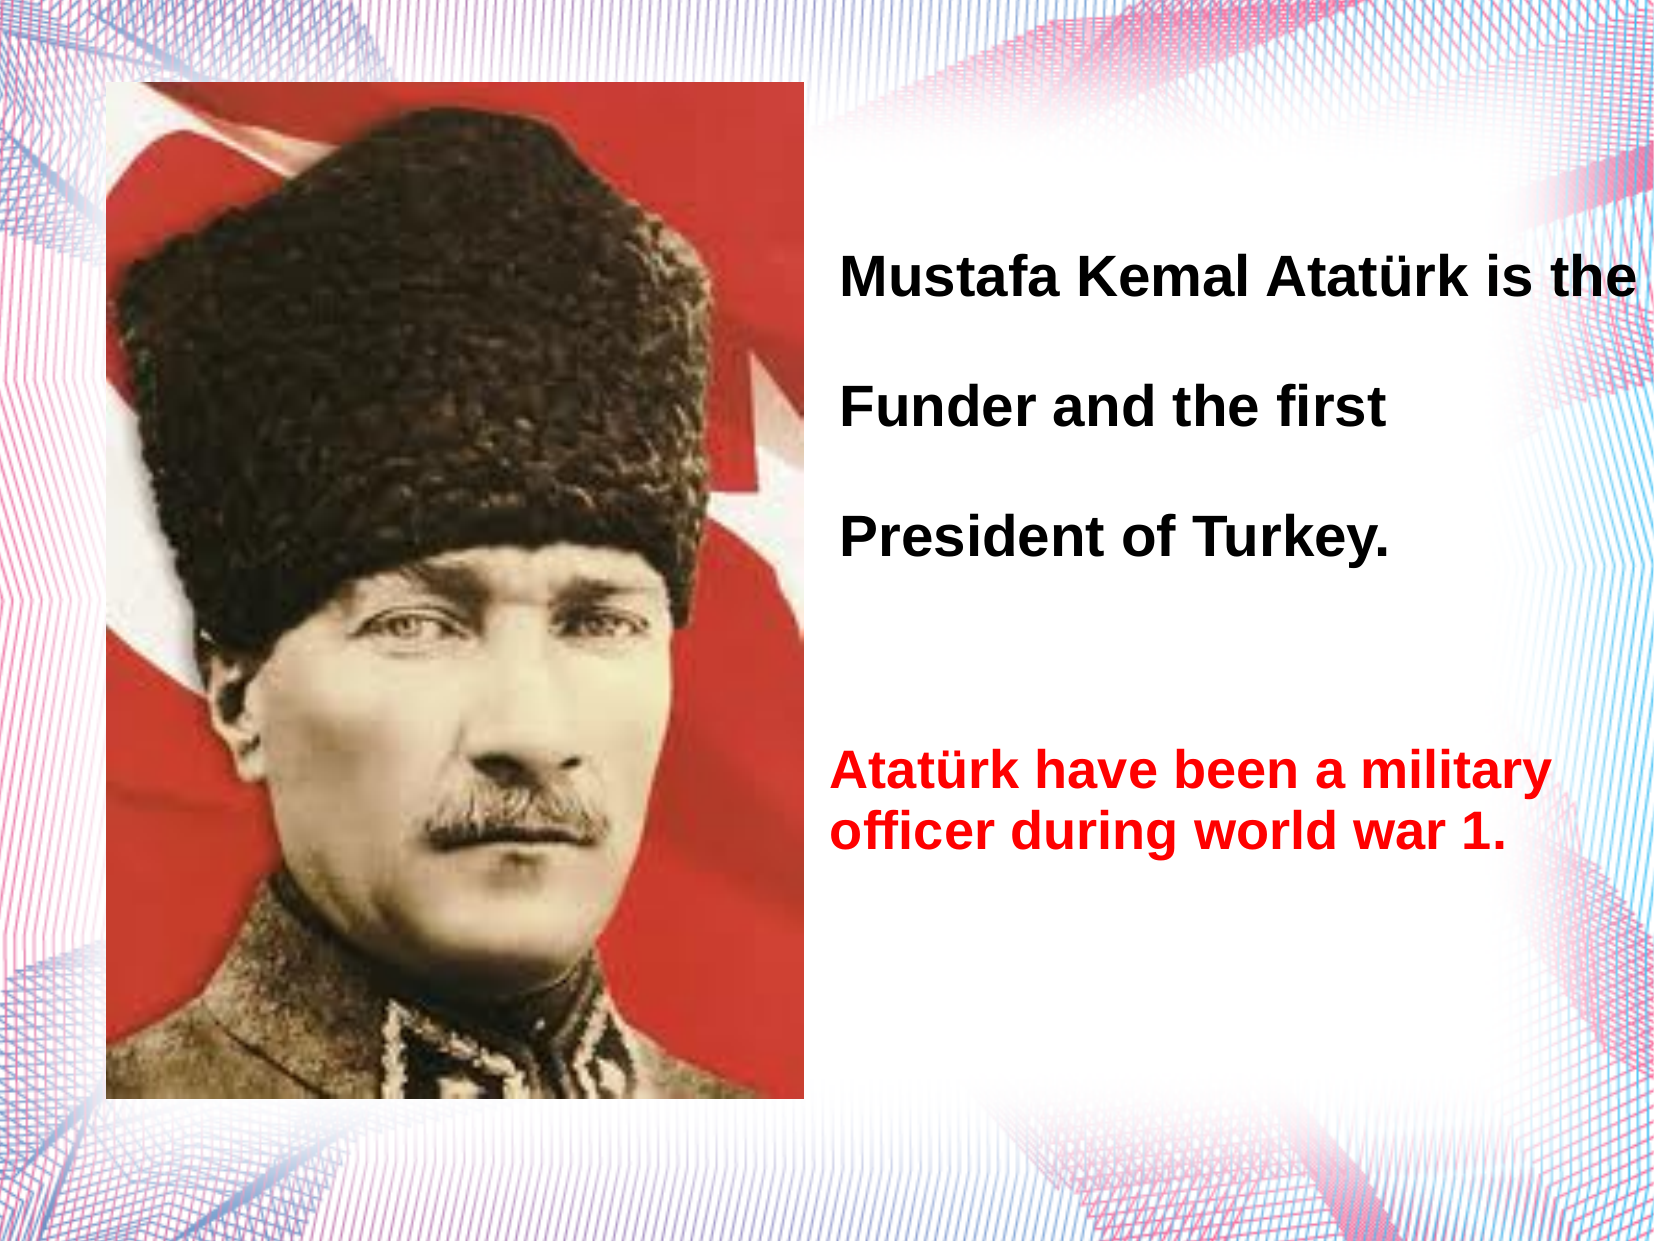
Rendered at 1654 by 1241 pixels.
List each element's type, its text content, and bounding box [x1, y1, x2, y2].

picture [0, 0, 1654, 1241]
text_box Atatürk have been a military officer during world war 1. [814, 732, 1632, 872]
text_box Mustafa Kemal Atatürk is the Funder and the first President of Turkey. [825, 236, 1654, 584]
